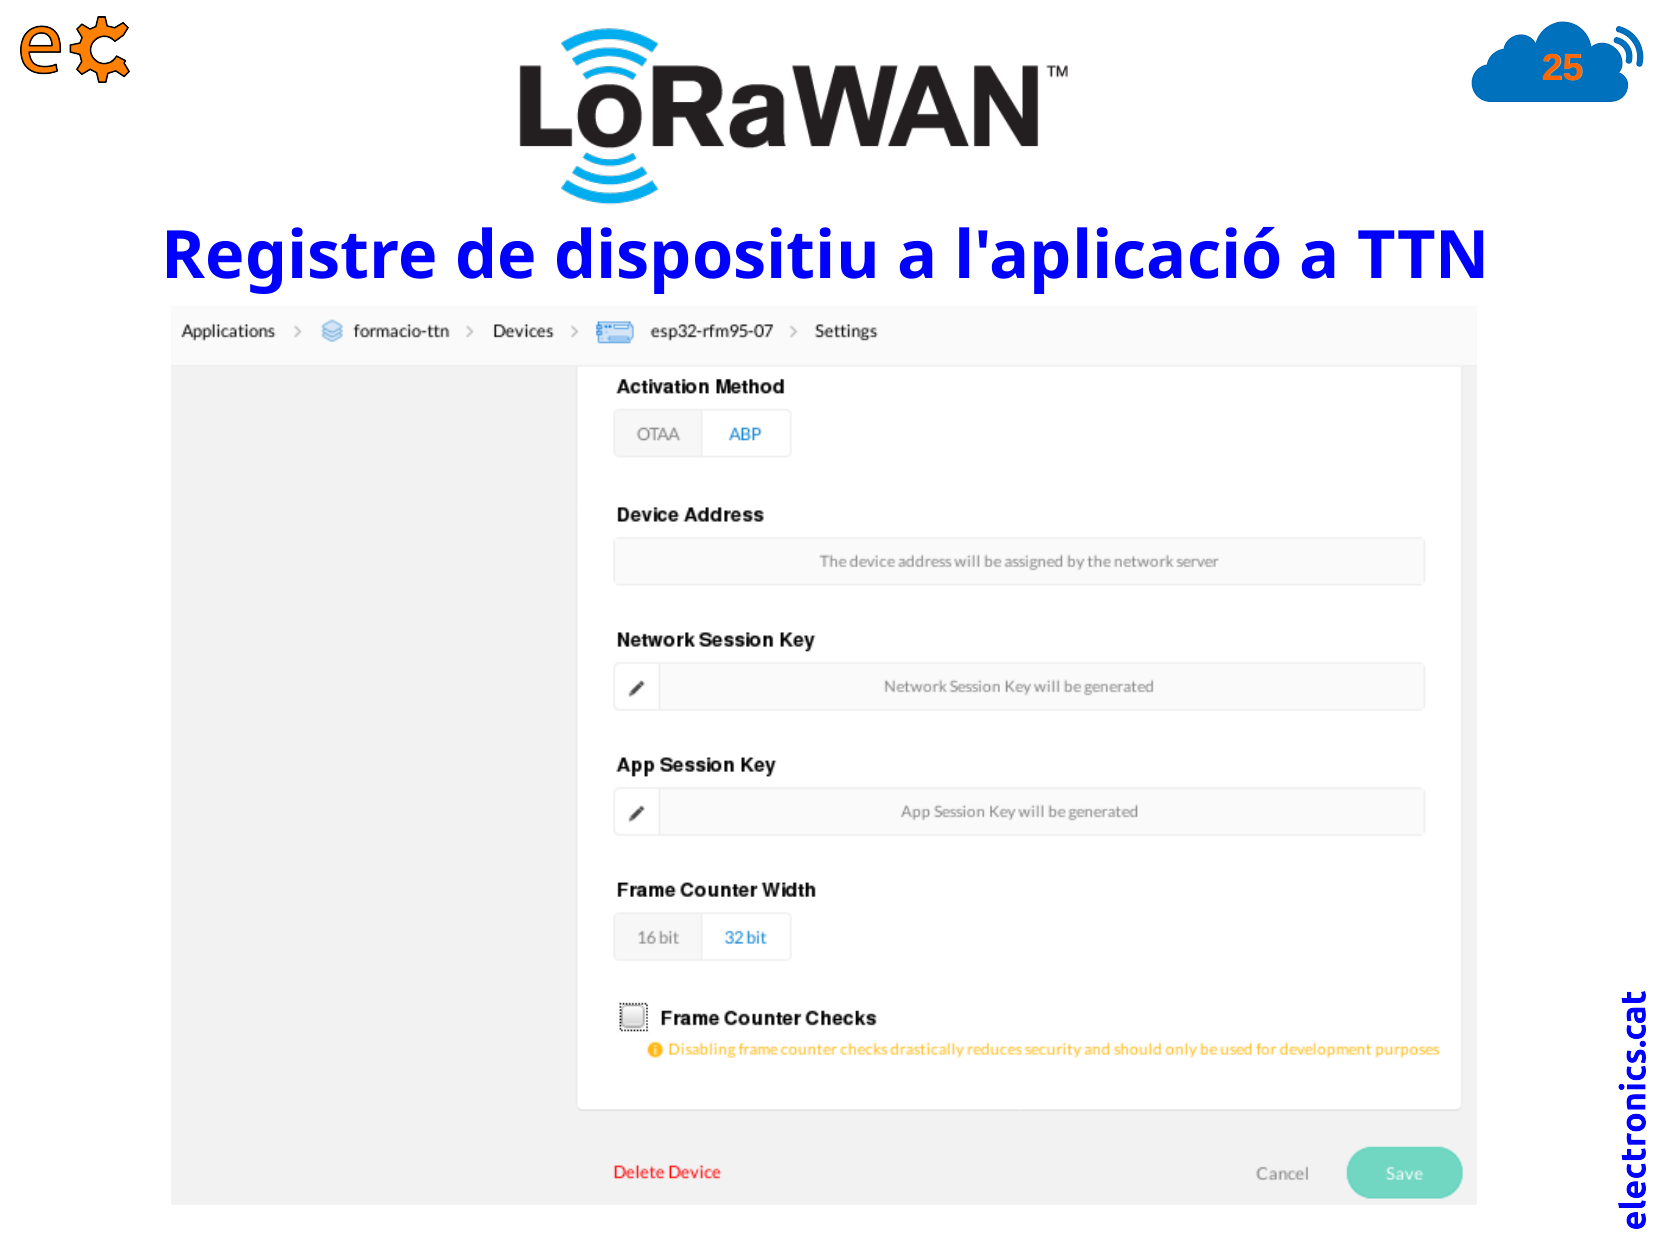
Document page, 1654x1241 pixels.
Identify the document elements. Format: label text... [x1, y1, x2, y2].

text_box Registre de dispositiu a l'aplicació a TTN [23, 175, 1630, 331]
picture [1464, 16, 1650, 106]
picture [405, 0, 1146, 175]
picture [1618, 991, 1646, 1229]
text_box <número> [1526, 38, 1654, 109]
picture [171, 306, 1477, 1205]
picture [20, 16, 130, 83]
